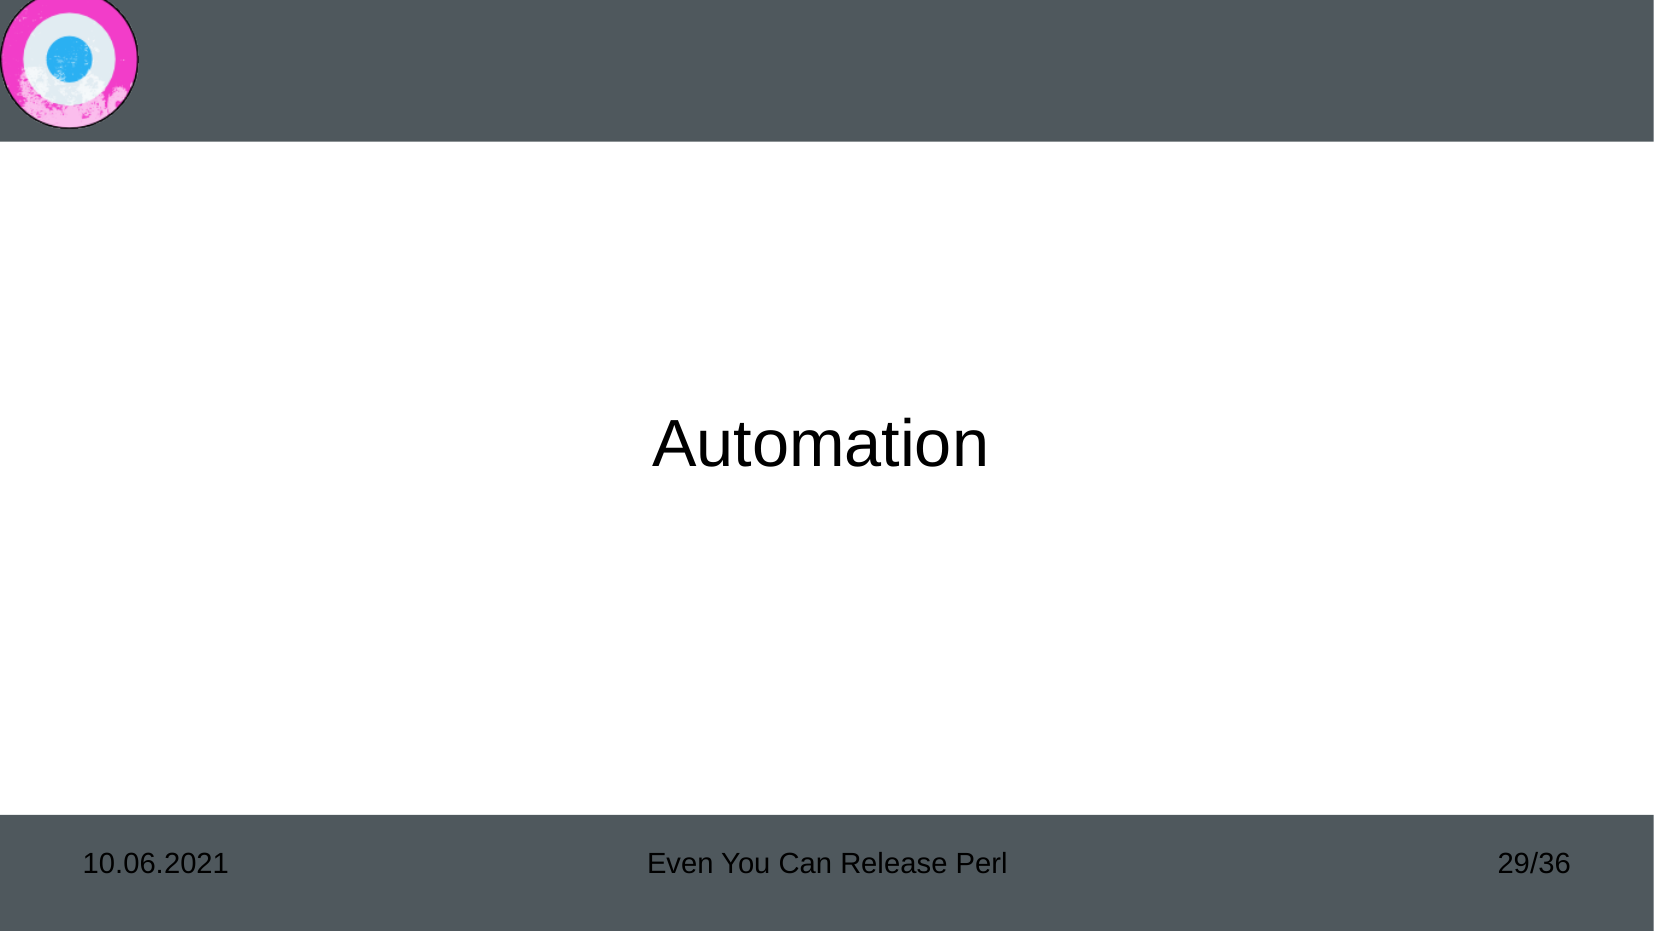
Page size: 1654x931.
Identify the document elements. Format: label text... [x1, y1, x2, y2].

picture [0, 0, 228, 148]
subtitle Automation [70, 141, 1571, 745]
